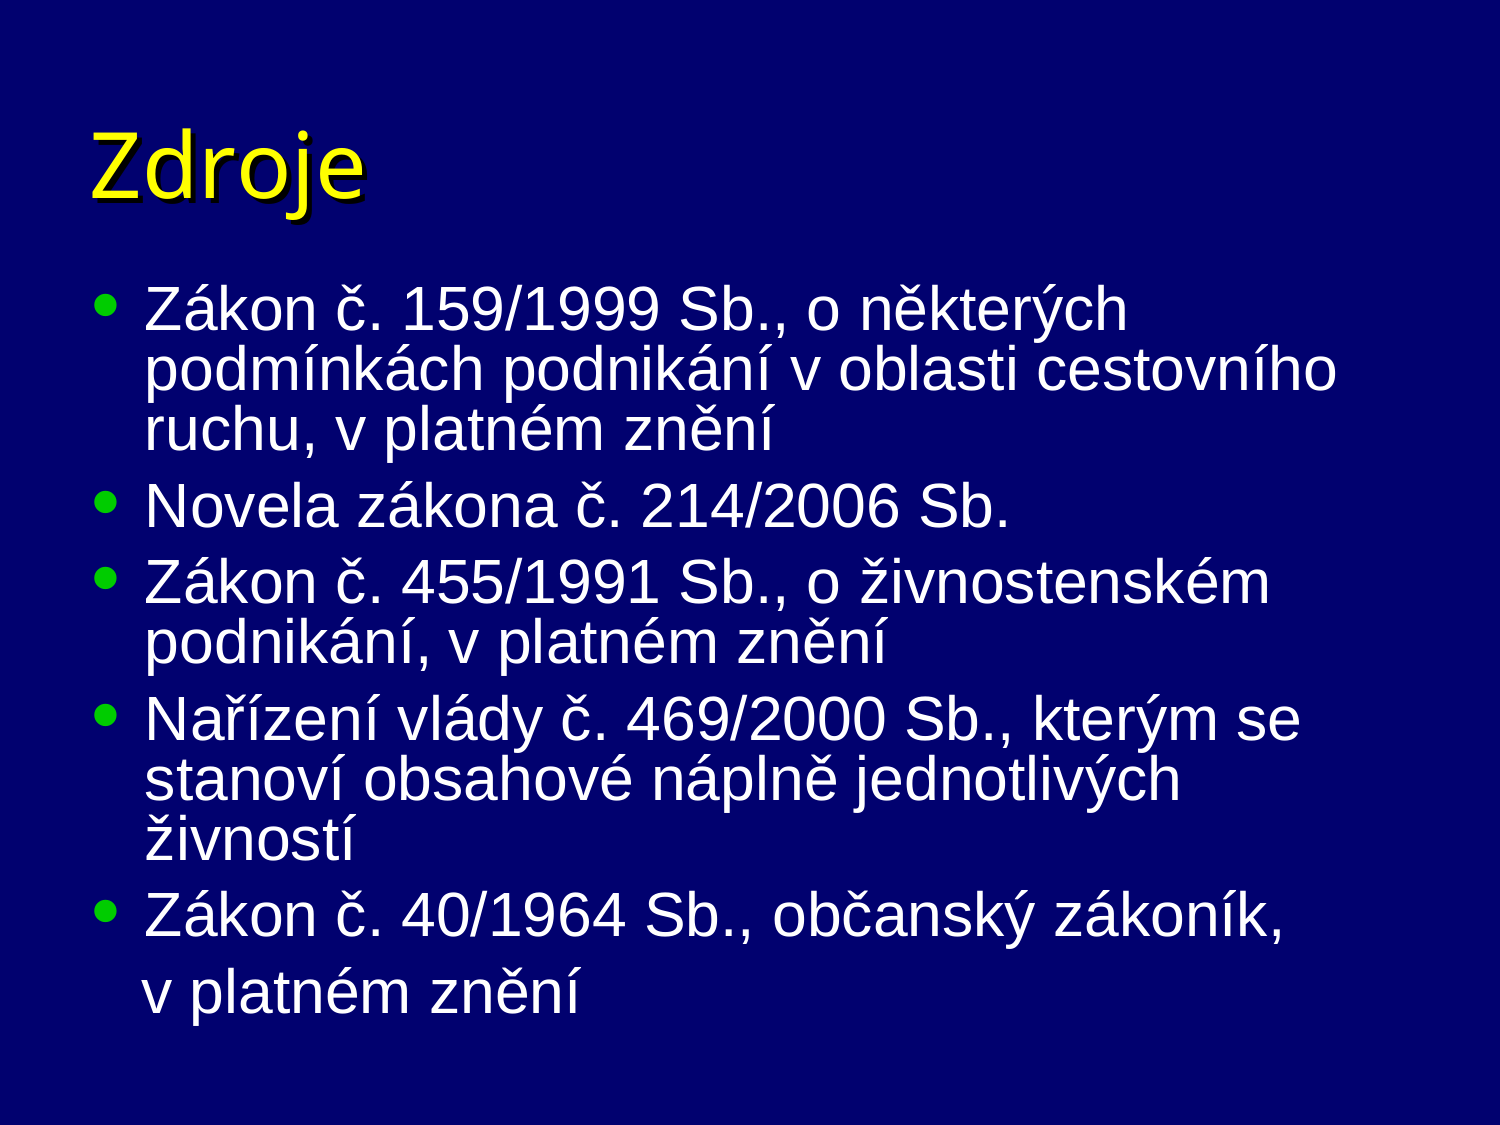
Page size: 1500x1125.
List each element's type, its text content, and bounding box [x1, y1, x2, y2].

title Zdroje [75, 43, 1425, 275]
list Zákon č. 159/1999 Sb., o některých podmínkách podnikání v oblasti cestovního ruchu, v platném znění Novela zákona č. 214/2006 Sb. Zákon č. 455/1991 Sb., o živnostenském podnikání, v platném znění Nařízení vlády č. 469/2000 Sb., kterým se stanoví obsahové náplně jednotlivých živností Zákon č. 40/1964 Sb., občanský zákoník, v platném znění [75, 275, 1425, 1125]
